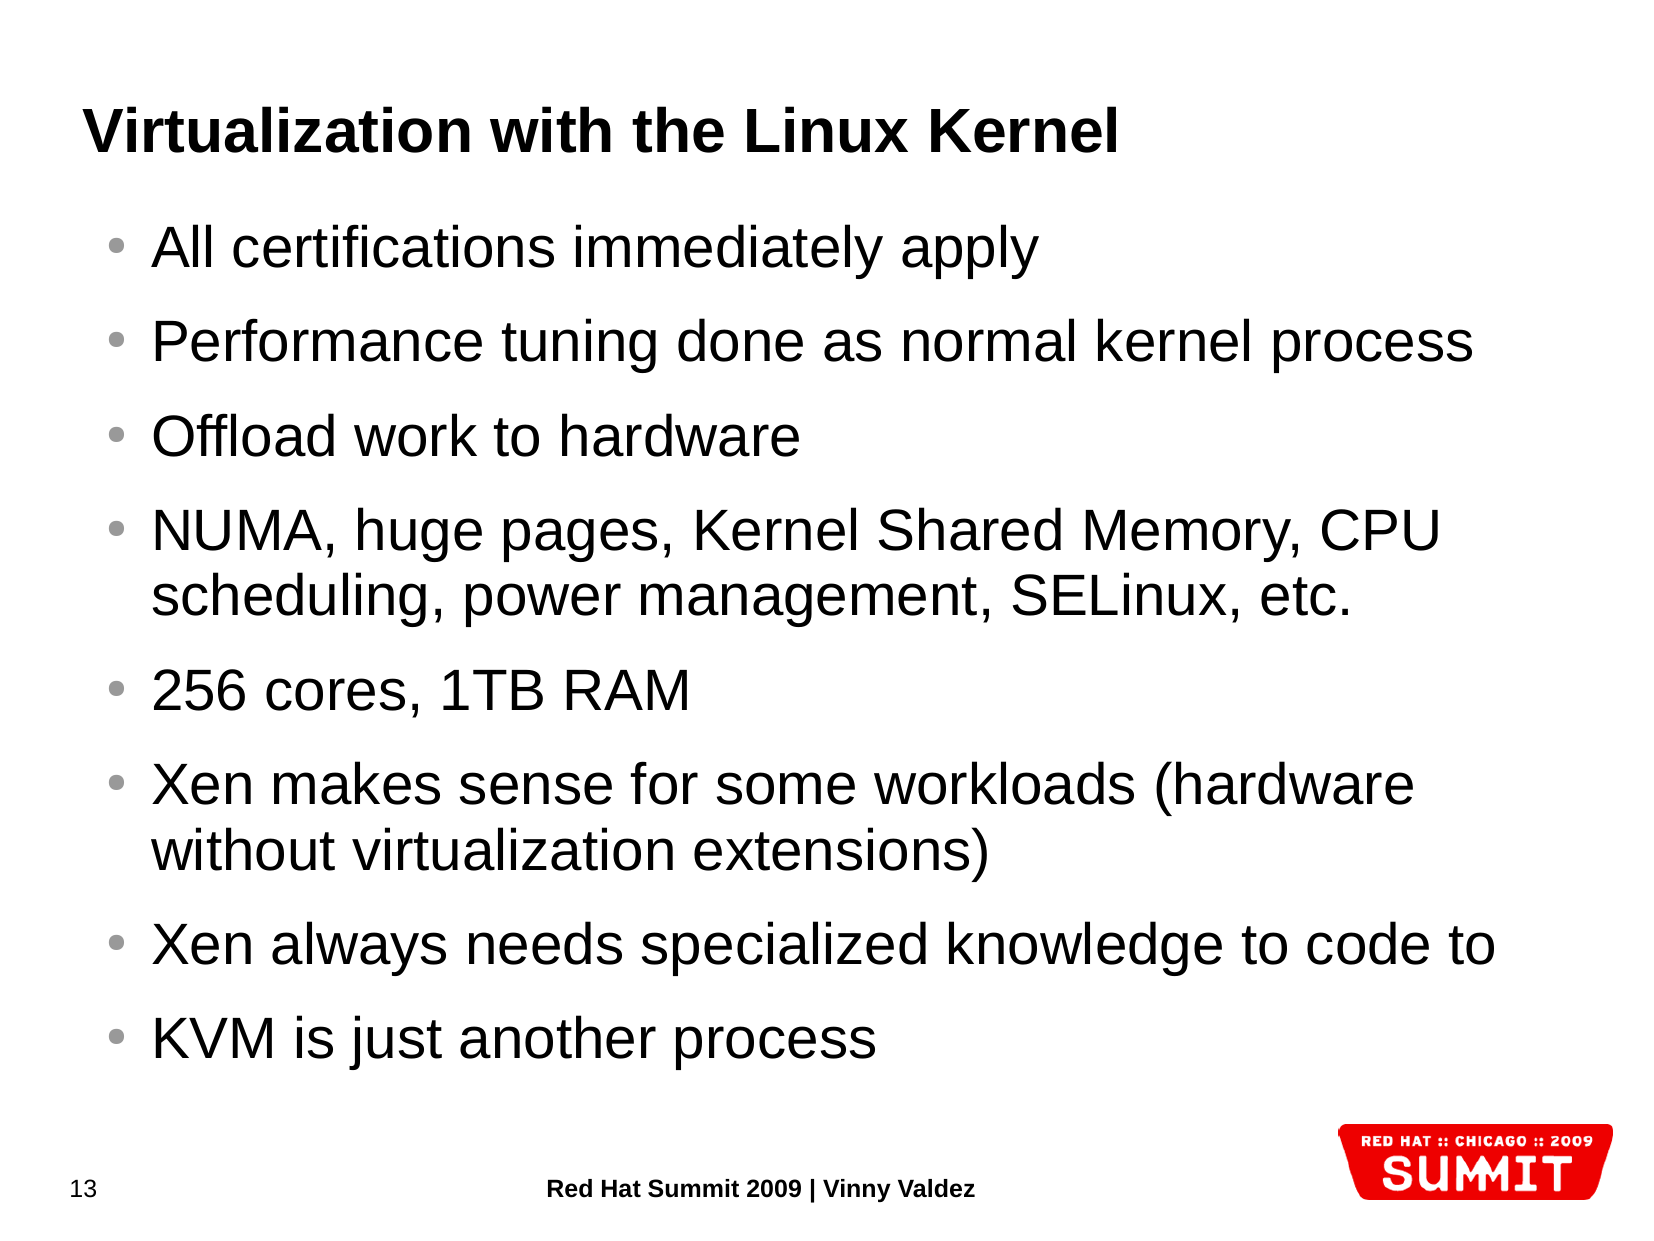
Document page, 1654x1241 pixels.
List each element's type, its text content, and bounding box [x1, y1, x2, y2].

list All certifications immediately apply Performance tuning done as normal kernel process Offload work to hardware NUMA, huge pages, Kernel Shared Memory, CPU scheduling, power management, SELinux, etc. 256 cores, 1TB RAM Xen makes sense for some workloads (hardware without virtualization extensions) Xen always needs specialized knowledge to code to KVM is just another process [90, 214, 1580, 1072]
title Virtualization with the Linux Kernel [82, 37, 1571, 226]
picture [1338, 1124, 1613, 1200]
